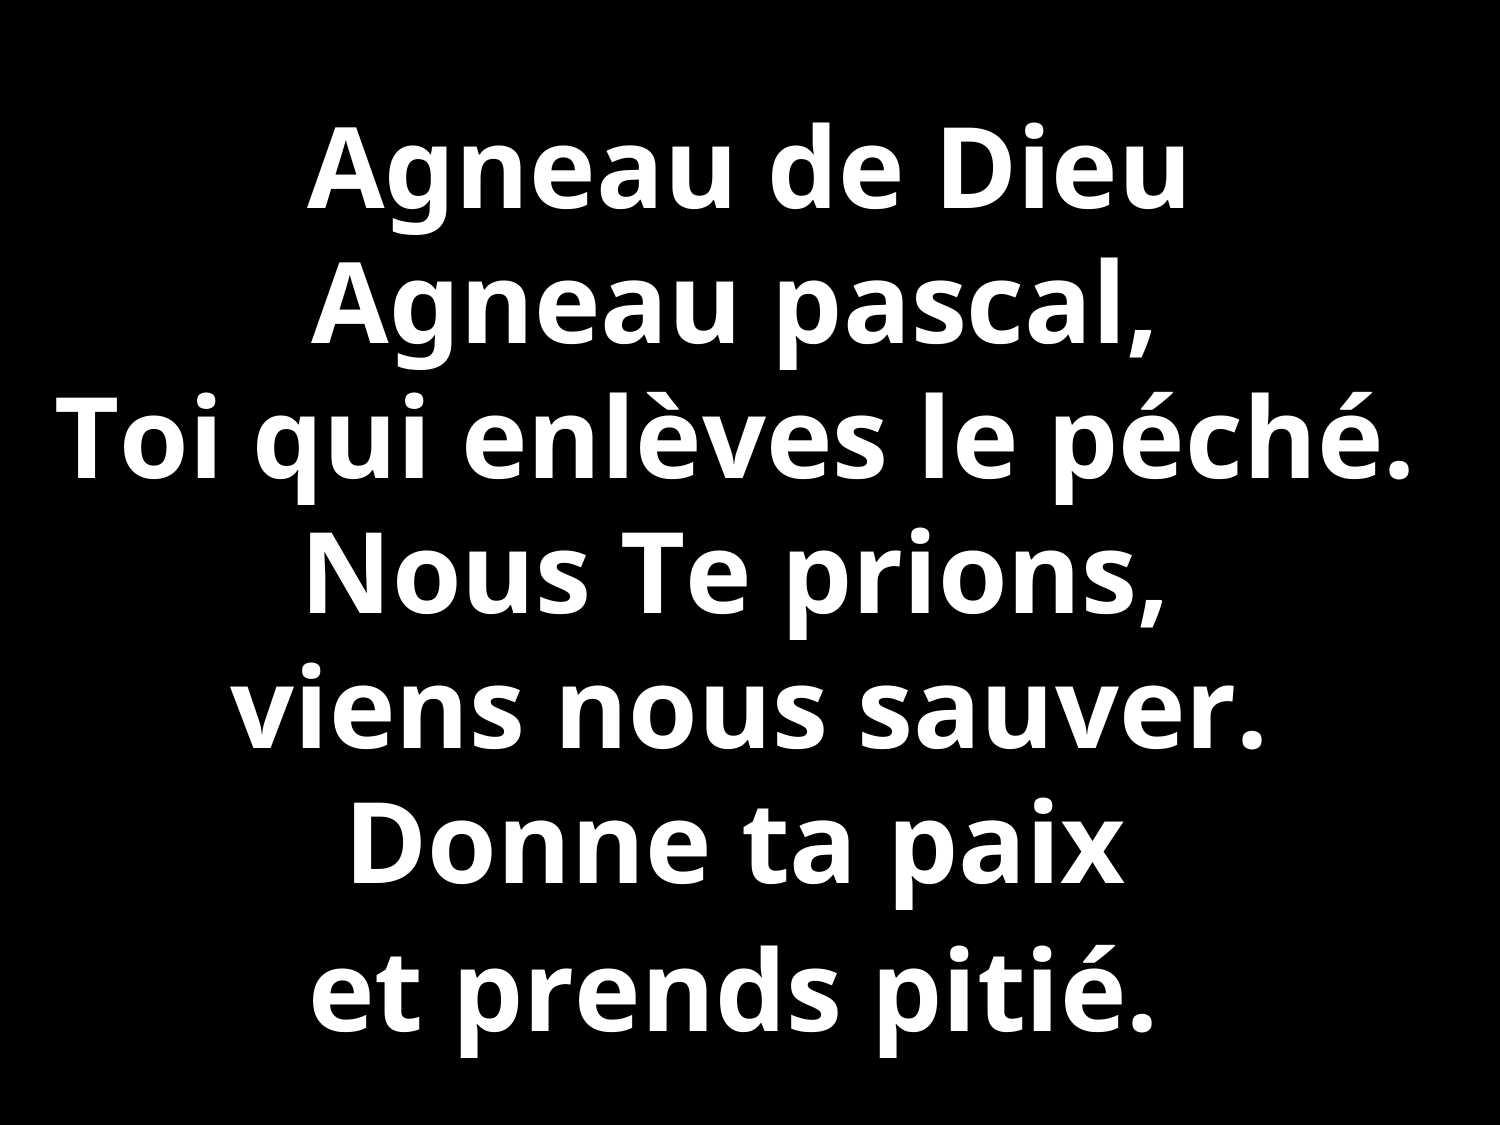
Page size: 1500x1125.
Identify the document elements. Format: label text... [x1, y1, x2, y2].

text_box Agneau de Dieu Agneau pascal, Toi qui enlèves le péché. Nous Te prions, viens nous sauver. Donne ta paix et prends pitié. [0, 314, 1500, 839]
